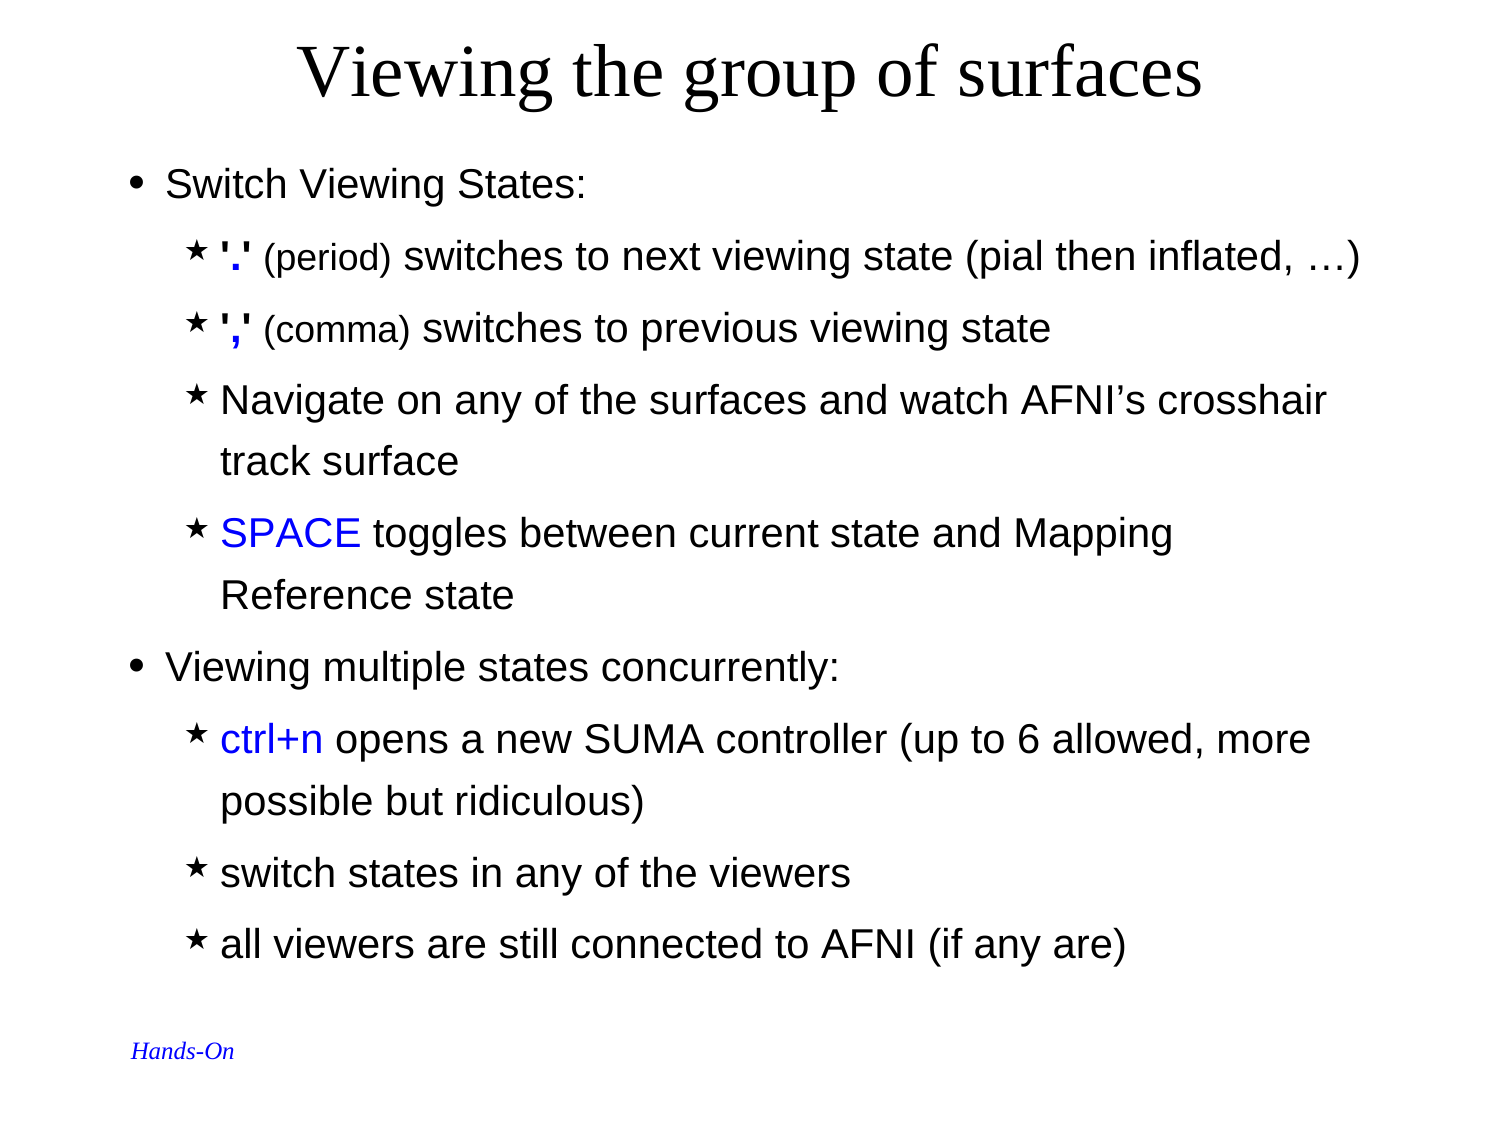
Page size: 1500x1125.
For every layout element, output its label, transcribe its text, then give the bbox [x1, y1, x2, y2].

list Switch Viewing States: '.' (period) switches to next viewing state (pial then inflated, …) ',' (comma) switches to previous viewing state Navigate on any of the surfaces and watch AFNI’s crosshair track surface SPACE toggles between current state and Mapping Reference state Viewing multiple states concurrently: ctrl+n opens a new SUMA controller (up to 6 allowed, more possible but ridiculous) switch states in any of the viewers all viewers are still connected to AFNI (if any are) [112, 137, 1388, 1025]
title Viewing the group of surfaces [112, 12, 1388, 125]
text_box Hands-On [116, 1028, 250, 1074]
